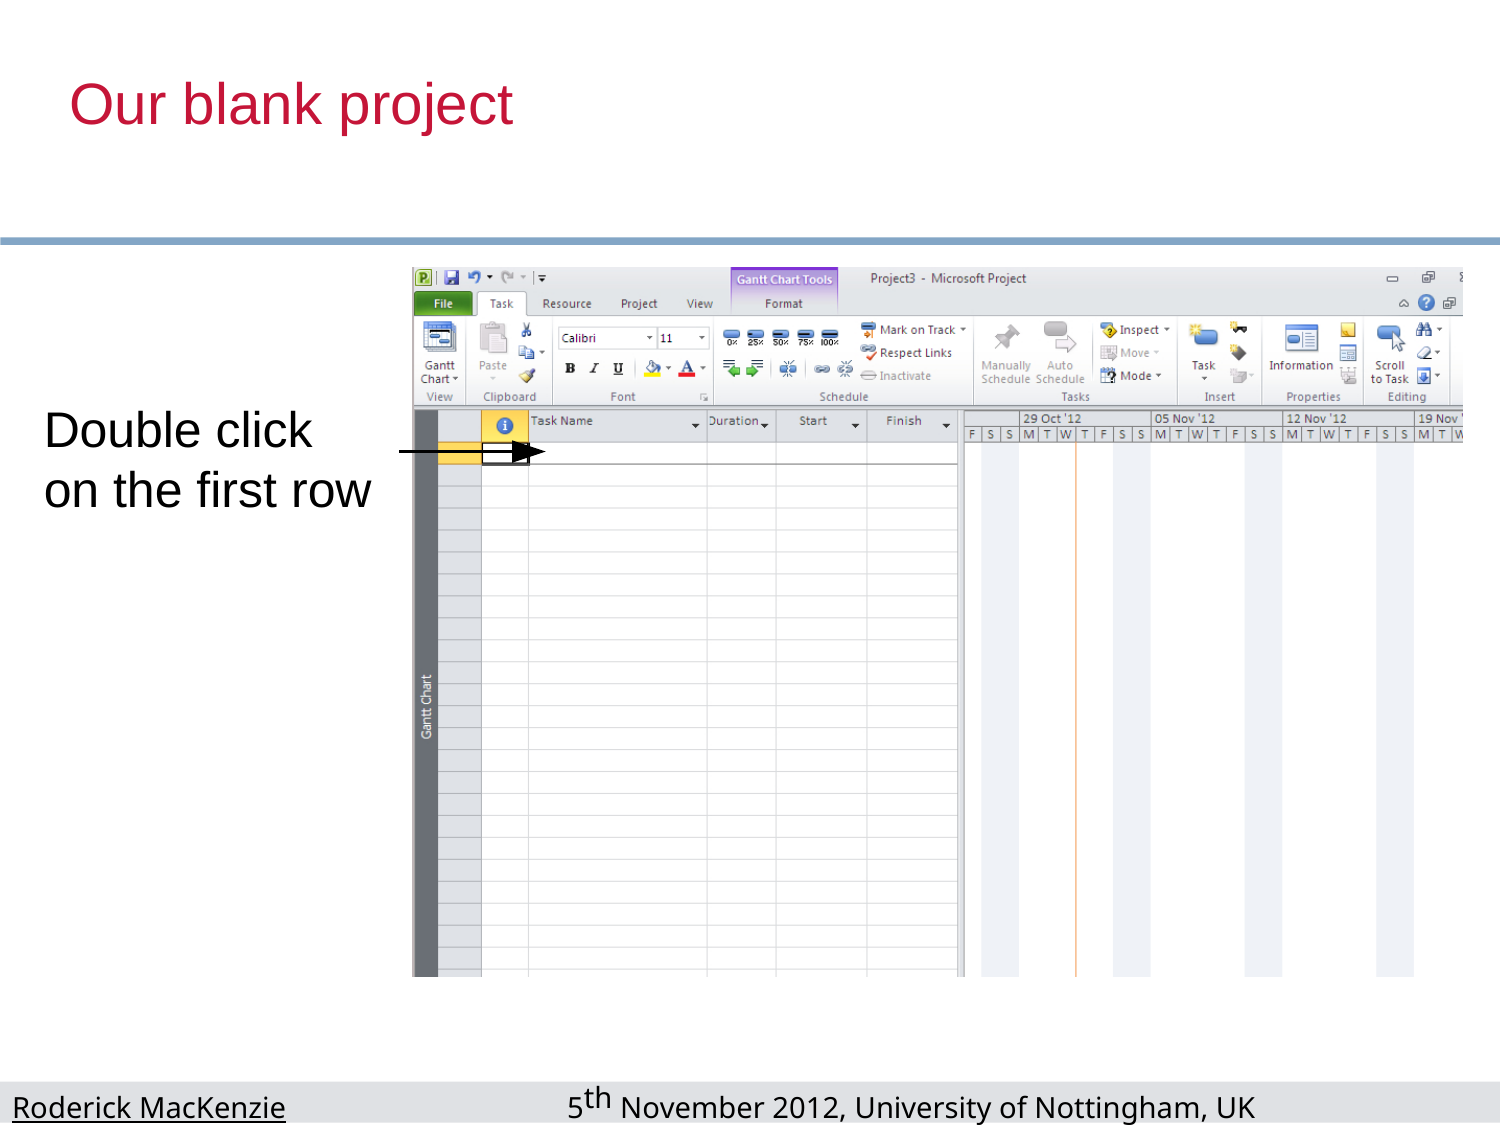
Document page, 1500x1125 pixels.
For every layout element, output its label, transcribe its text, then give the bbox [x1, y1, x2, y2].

title Our blank project [54, 51, 1293, 157]
text_box Double click on the first row [28, 389, 395, 525]
picture [412, 267, 1463, 977]
